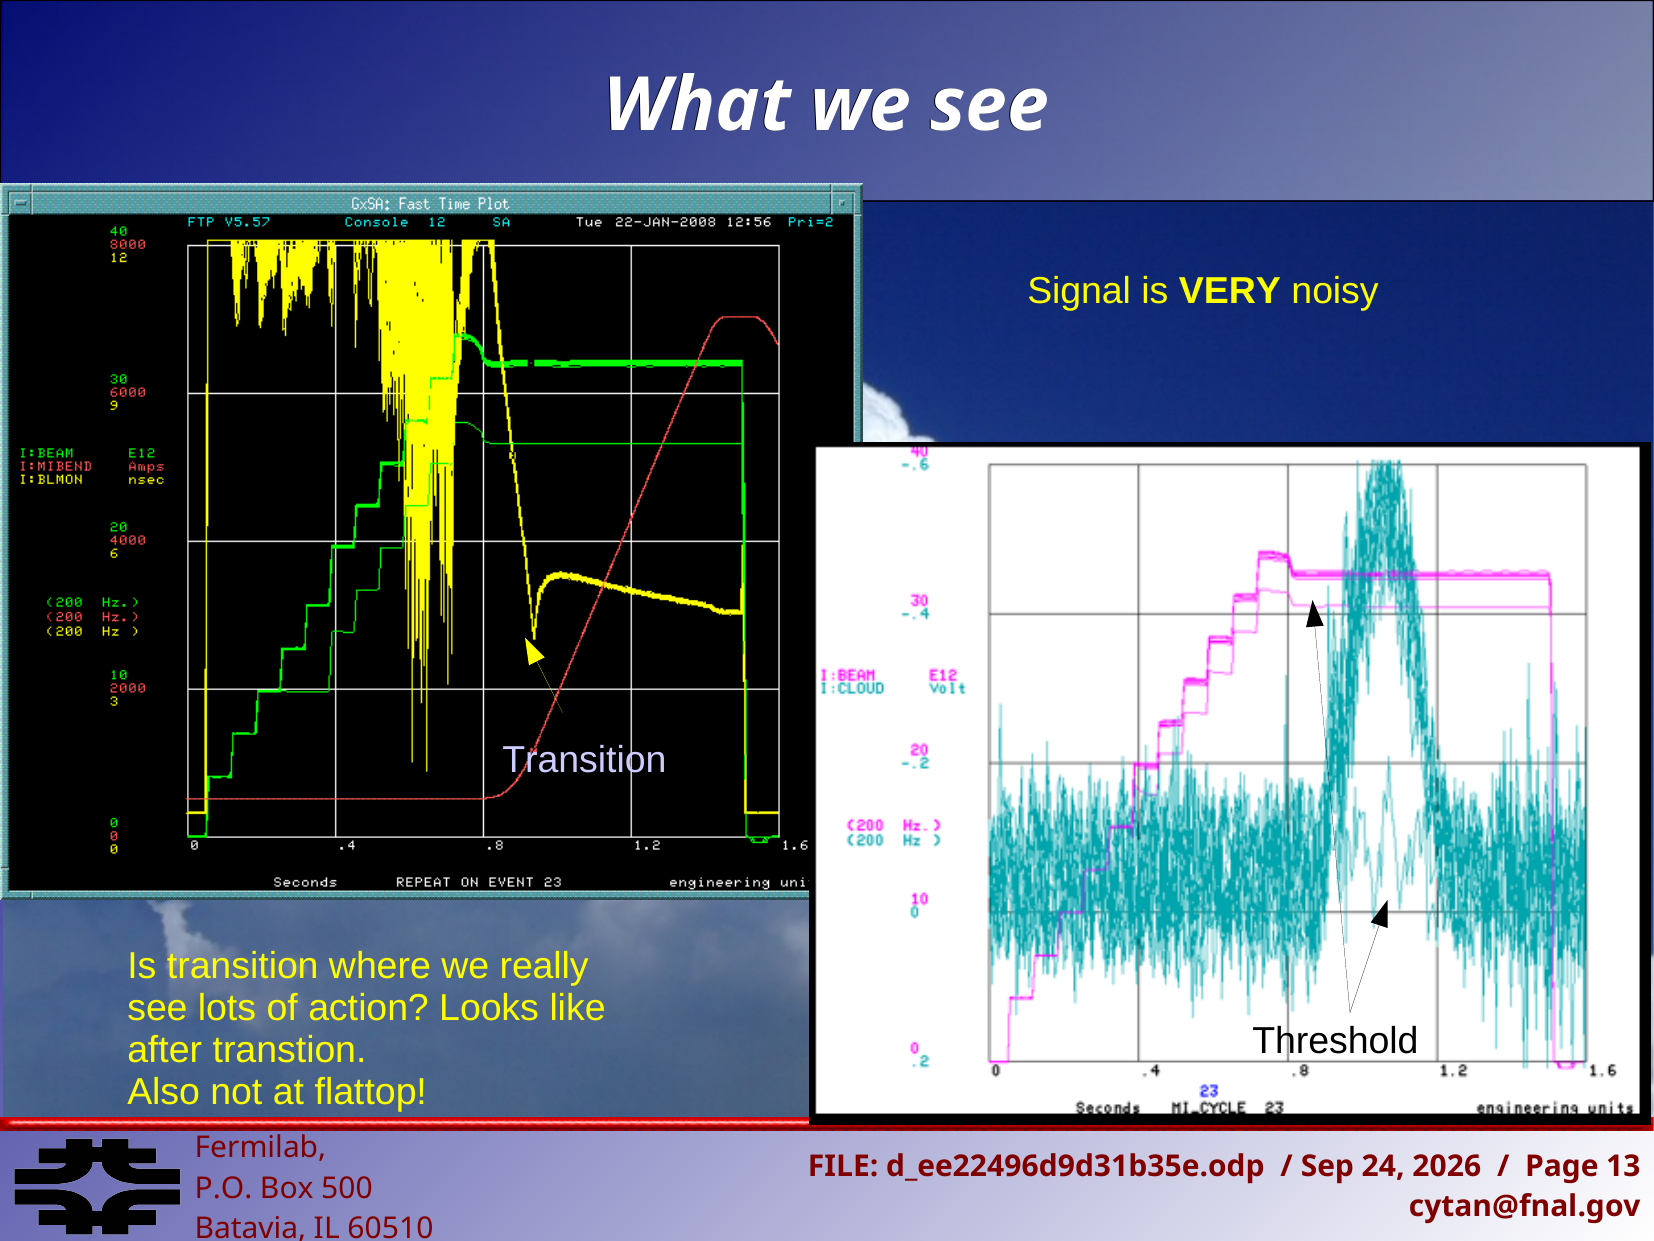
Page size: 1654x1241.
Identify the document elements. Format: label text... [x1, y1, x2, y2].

picture [0, 183, 1654, 1131]
title What we see [0, 0, 1654, 204]
text_box Transition [487, 730, 751, 788]
text_box Is transition where we really see lots of action? Looks like after transtion. Also not at flattop! [112, 937, 638, 1121]
picture [10, 1137, 184, 1236]
text_box Threshold [1237, 1012, 1538, 1070]
text_box Signal is VERY noisy [1012, 262, 1538, 321]
